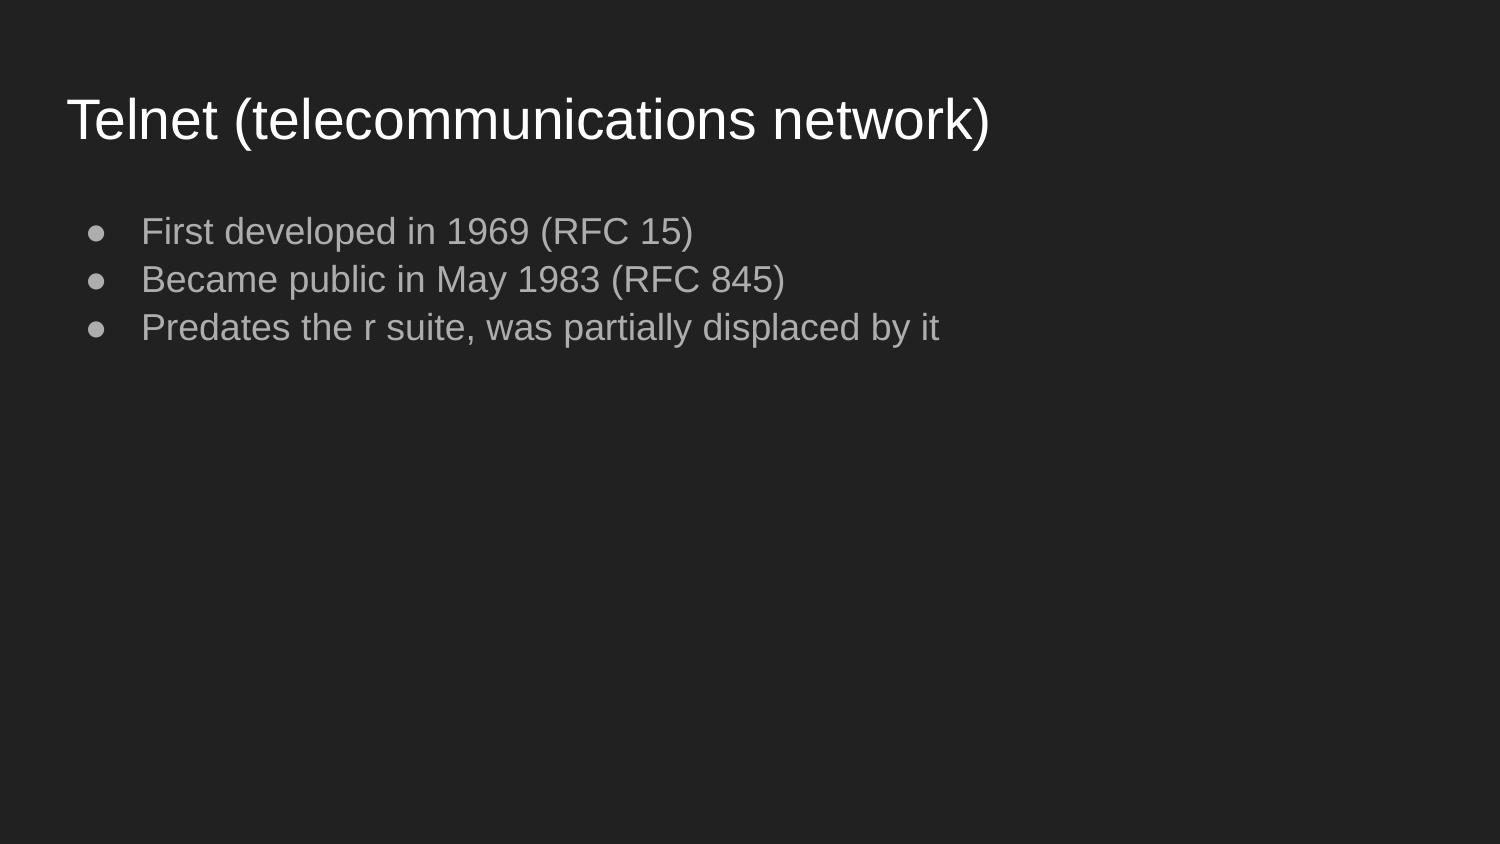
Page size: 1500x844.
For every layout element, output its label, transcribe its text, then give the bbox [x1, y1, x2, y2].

list First developed in 1969 (RFC 15) Became public in May 1983 (RFC 845) Predates the r suite, was partially displaced by it [51, 189, 1449, 750]
title Telnet (telecommunications network) [51, 72, 1449, 167]
